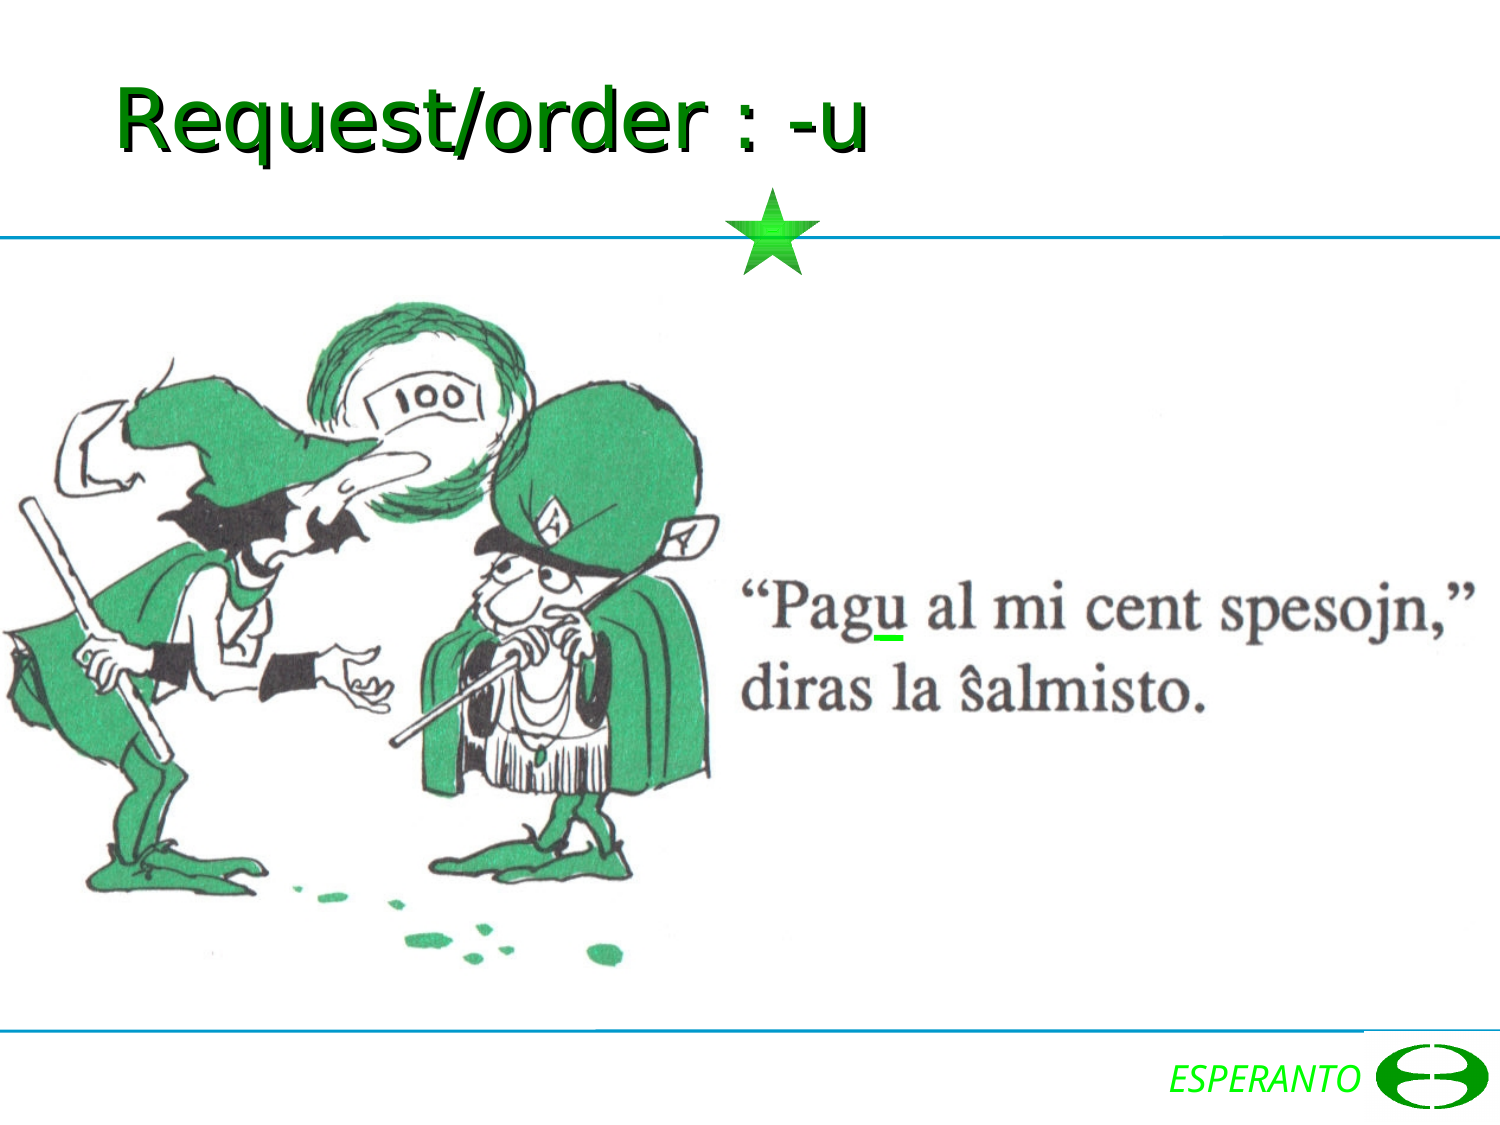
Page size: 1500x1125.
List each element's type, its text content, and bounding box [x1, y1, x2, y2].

title Request/order : -u [112, 5, 1448, 245]
picture [0, 295, 1477, 976]
picture [1364, 1032, 1500, 1122]
